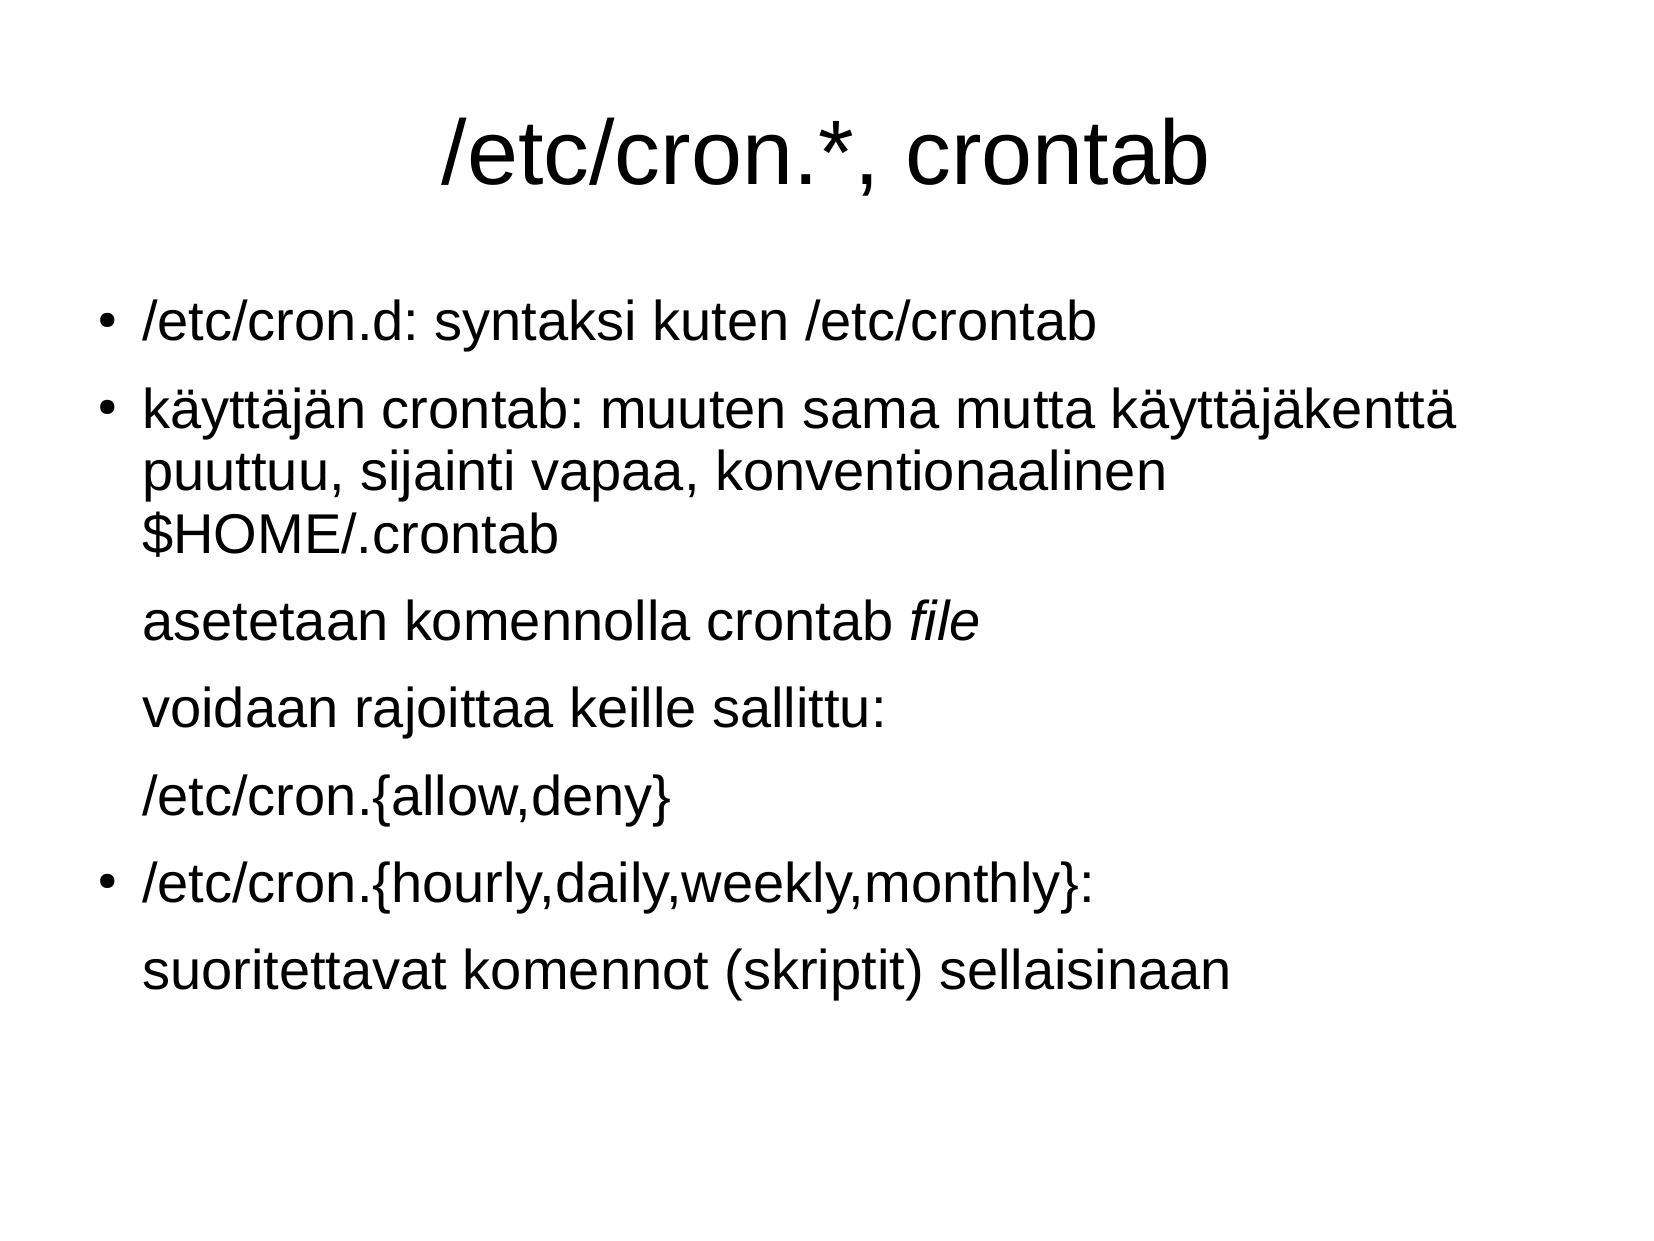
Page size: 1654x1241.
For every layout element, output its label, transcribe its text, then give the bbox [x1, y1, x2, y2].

list /etc/cron.d: syntaksi kuten /etc/crontab käyttäjän crontab: muuten sama mutta käyttäjäkenttä puuttuu, sijainti vapaa, konventionaalinen $HOME/.crontab asetetaan komennolla crontab file voidaan rajoittaa keille sallittu: /etc/cron.{allow,deny} /etc/cron.{hourly,daily,weekly,monthly}: suoritettavat komennot (skriptit) sellaisinaan [82, 290, 1571, 1010]
title /etc/cron.*, crontab [82, 49, 1571, 257]
